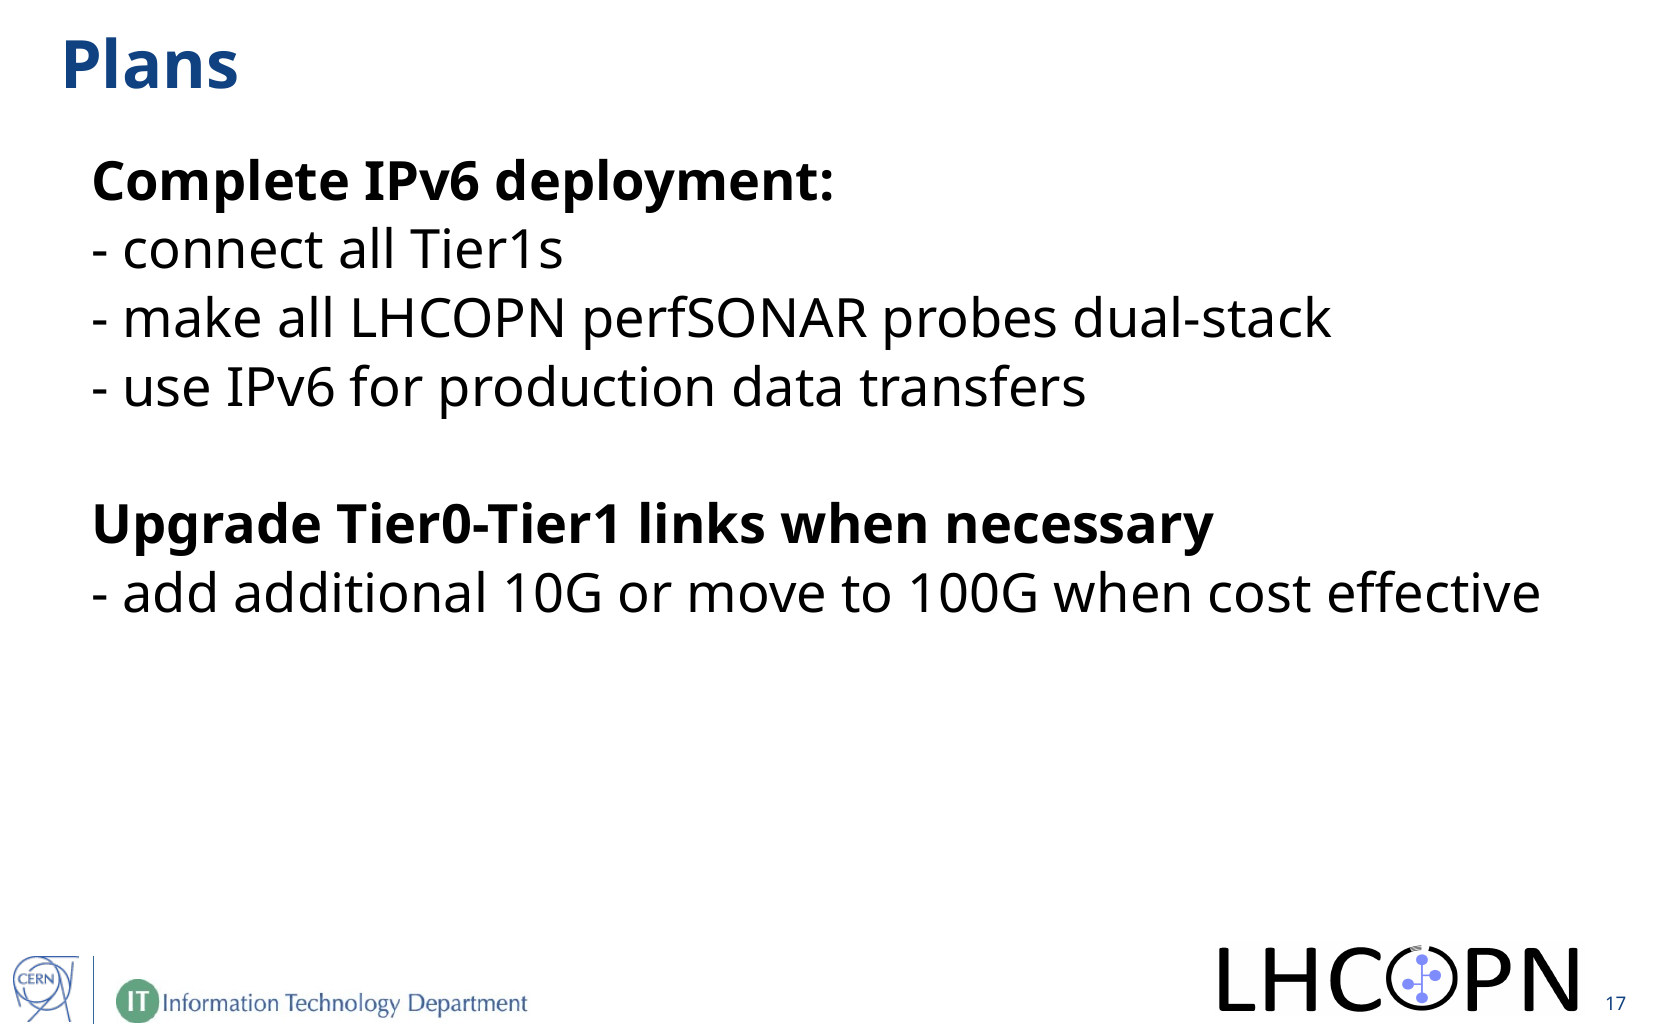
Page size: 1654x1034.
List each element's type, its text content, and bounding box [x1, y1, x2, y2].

picture [1215, 941, 1585, 1016]
title Plans [60, 0, 1528, 138]
text_box Complete IPv6 deployment: - connect all Tier1s - make all LHCOPN perfSONAR probes dual-stack - use IPv6 for production data transfers Upgrade Tier0-Tier1 links when necessary - add additional 10G or move to 100G when cost effective [76, 137, 1601, 1034]
picture [13, 956, 76, 1032]
